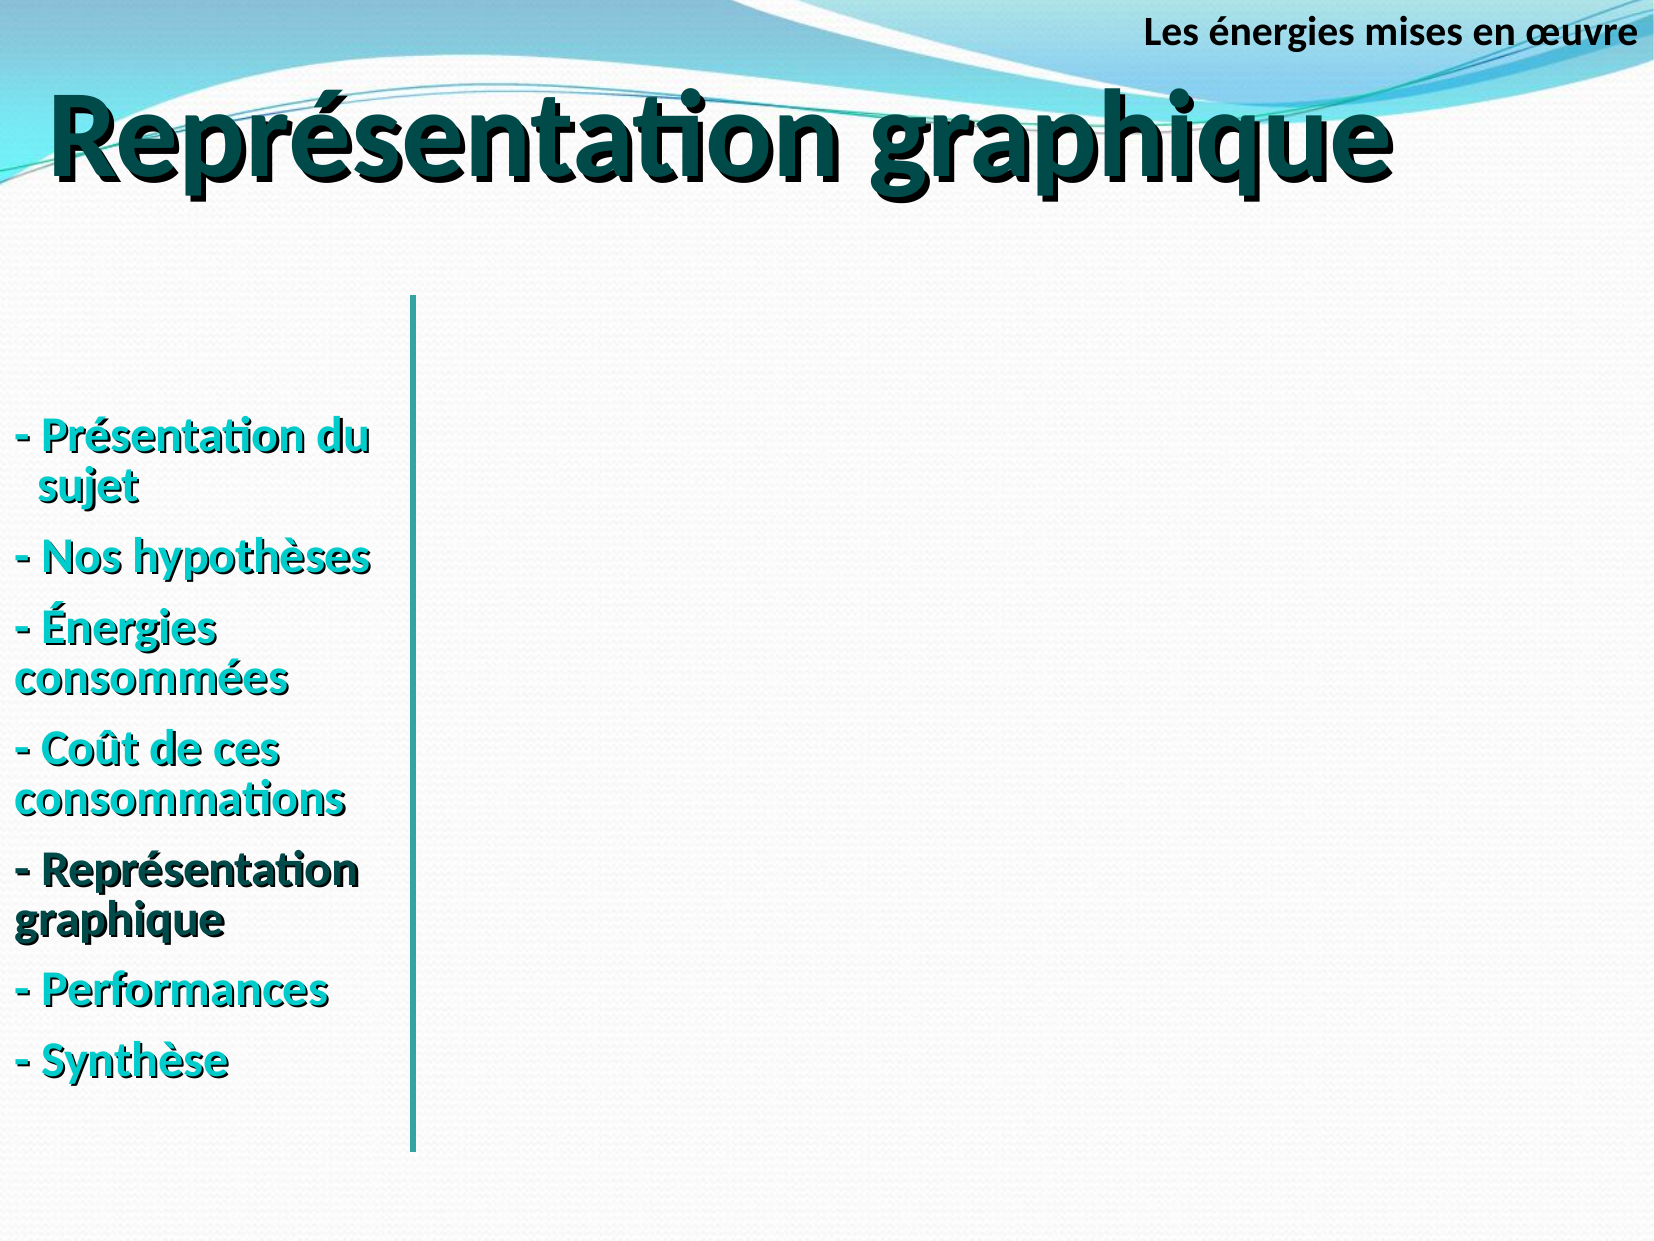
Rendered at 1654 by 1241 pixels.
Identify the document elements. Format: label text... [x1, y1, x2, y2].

picture [0, 0, 1654, 1241]
text_box Les énergies mises en œuvre [265, 2, 1654, 69]
text_box Représentation graphique [29, 59, 1654, 233]
text_box - Présentation du sujet - Nos hypothèses - Énergies consommées - Coût de ces consommations - Représentation graphique - Performances - Synthèse [0, 295, 414, 1209]
